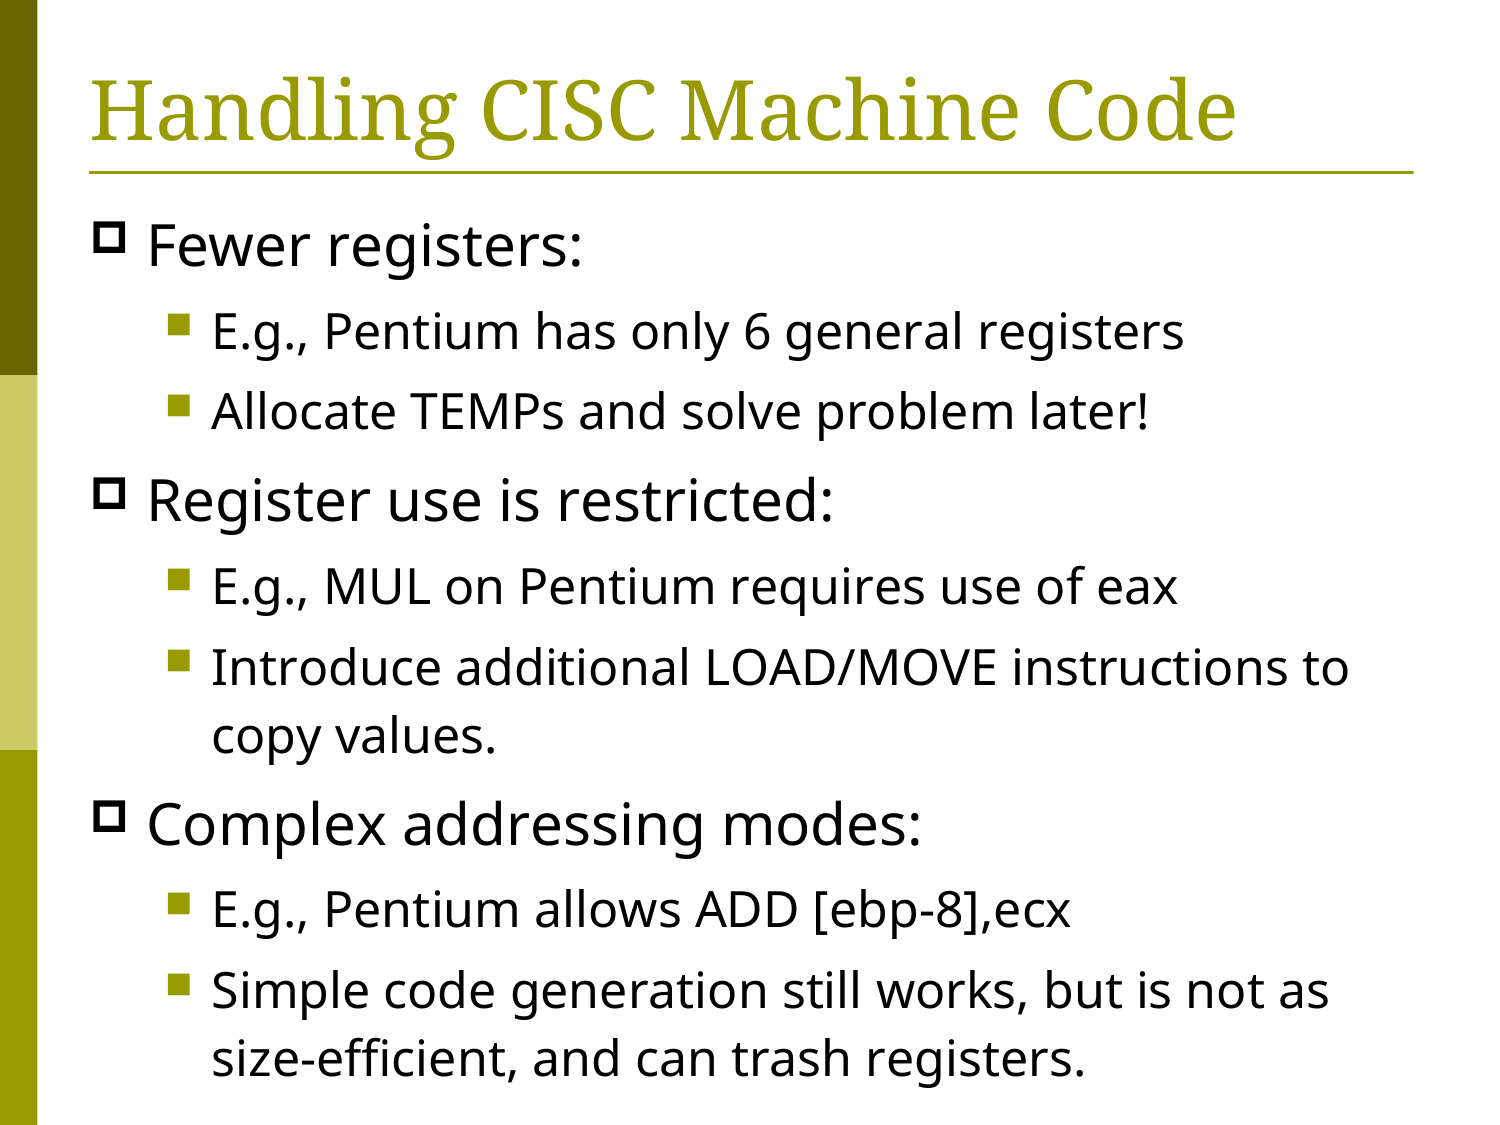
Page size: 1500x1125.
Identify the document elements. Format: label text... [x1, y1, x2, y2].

list Fewer registers: E.g., Pentium has only 6 general registers Allocate TEMPs and solve problem later! Register use is restricted: E.g., MUL on Pentium requires use of eax Introduce additional LOAD/MOVE instructions to copy values. Complex addressing modes: E.g., Pentium allows ADD [ebp-8],ecx Simple code generation still works, but is not as size-efficient, and can trash registers. [75, 196, 1426, 1067]
title Handling CISC Machine Code [75, 45, 1426, 173]
